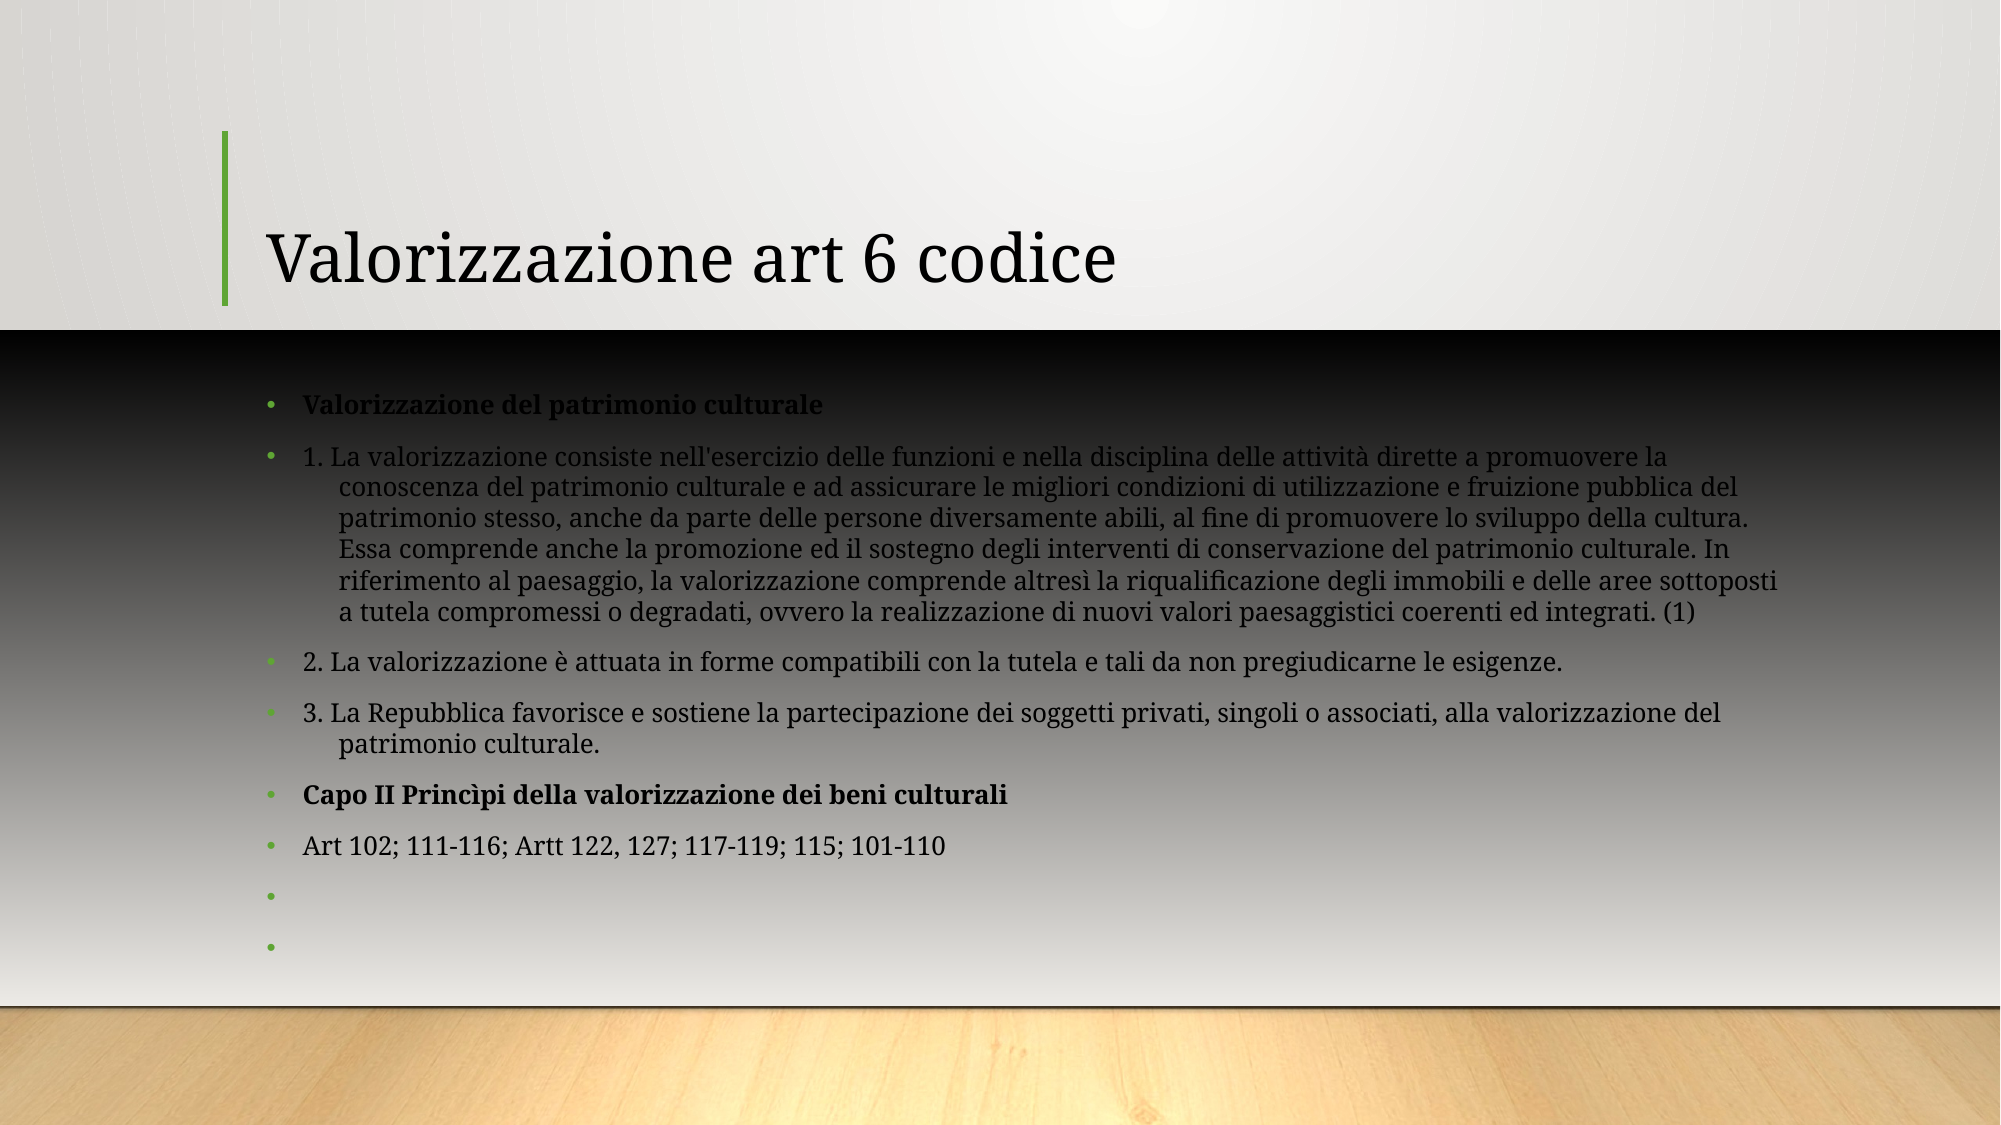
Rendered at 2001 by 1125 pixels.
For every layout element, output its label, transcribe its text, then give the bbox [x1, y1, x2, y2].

title Valorizzazione art 6 codice [251, 131, 1814, 305]
list Valorizzazione del patrimonio culturale 1. La valorizzazione consiste nell'esercizio delle funzioni e nella disciplina delle attività dirette a promuovere la conoscenza del patrimonio culturale e ad assicurare le migliori condizioni di utilizzazione e fruizione pubblica del patrimonio stesso, anche da parte delle persone diversamente abili, al fine di promuovere lo sviluppo della cultura. Essa comprende anche la promozione ed il sostegno degli interventi di conservazione del patrimonio culturale. In riferimento al paesaggio, la valorizzazione comprende altresì la riqualificazione degli immobili e delle aree sottoposti a tutela compromessi o degradati, ovvero la realizzazione di nuovi valori paesaggistici coerenti ed integrati. (1) 2. La valorizzazione è attuata in forme compatibili con la tutela e tali da non pregiudicarne le esigenze. 3. La Repubblica favorisce e sostiene la partecipazione dei soggetti privati, singoli o associati, alla valorizzazione del patrimonio culturale. Capo II Princìpi della valorizzazione dei beni culturali Art 102; 111-116; Artt 122, 127; 117-119; 115; 101-110 [251, 330, 1814, 897]
